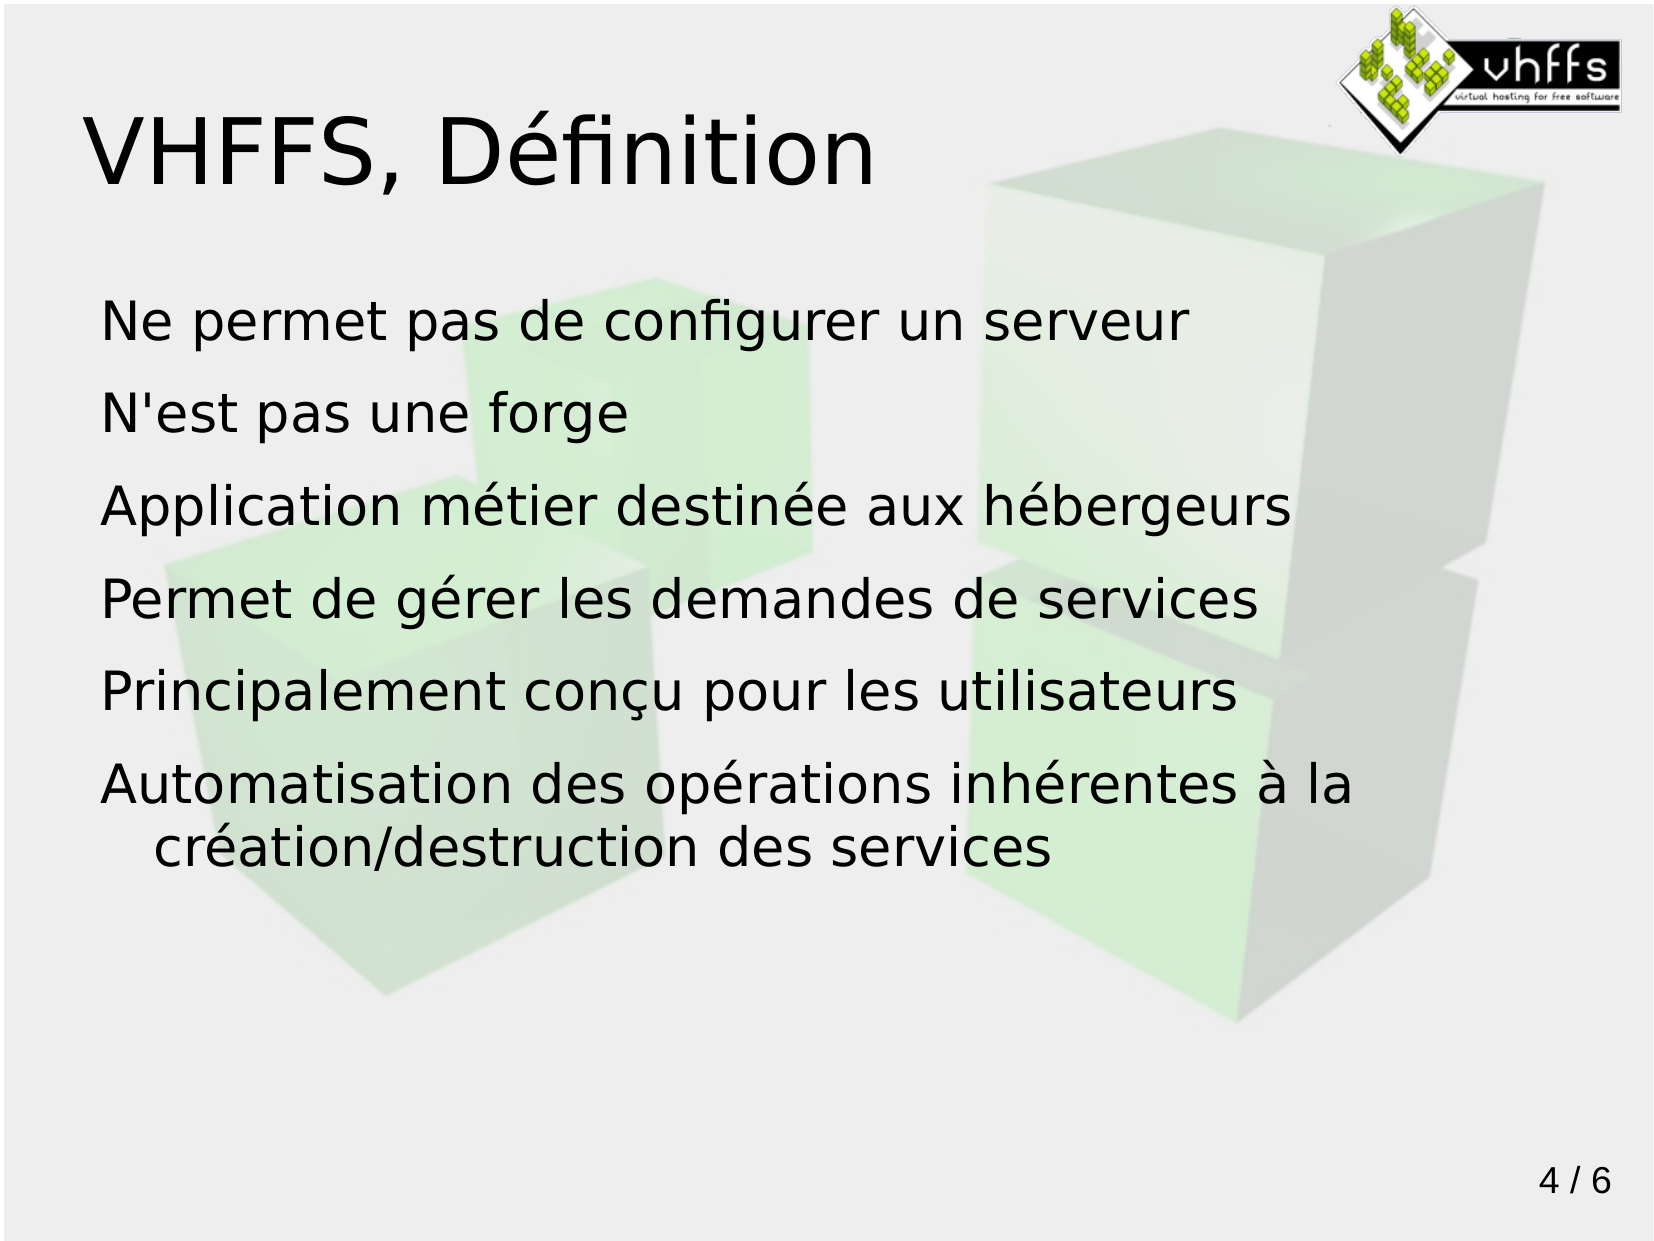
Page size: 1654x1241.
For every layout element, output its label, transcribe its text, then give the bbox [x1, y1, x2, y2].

list Ne permet pas de configurer un serveur N'est pas une forge Application métier destinée aux hébergeurs Permet de gérer les demandes de services Principalement conçu pour les utilisateurs Automatisation des opérations inhérentes à la création/destruction des services [82, 290, 1571, 1094]
picture [4, 0, 1654, 1241]
title VHFFS, Définition [82, 49, 1571, 257]
text_box <numéro> / 6 [1328, 1151, 1627, 1225]
